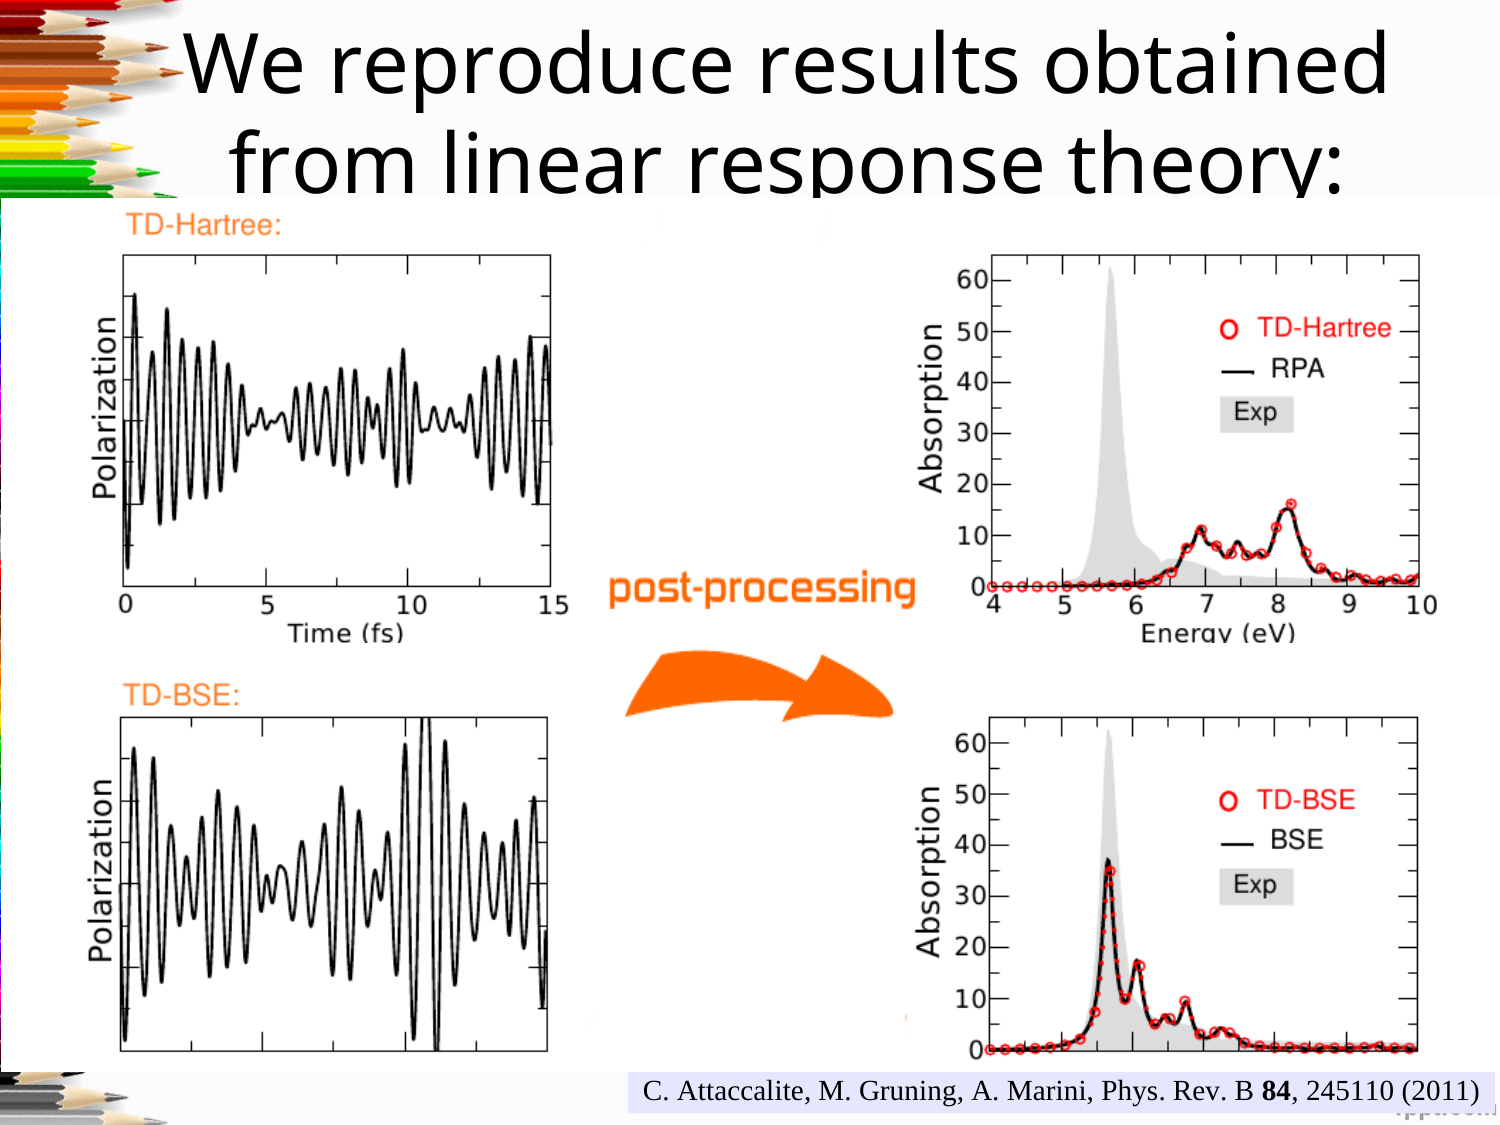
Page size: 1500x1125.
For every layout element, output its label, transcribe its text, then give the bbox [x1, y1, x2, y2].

picture [0, 0, 1500, 1125]
text_box C. Attaccalite, M. Gruning, A. Marini, Phys. Rev. B 84, 245110 (2011) [628, 1072, 1489, 1114]
title We reproduce results obtained from linear response theory: [75, 2, 1500, 198]
